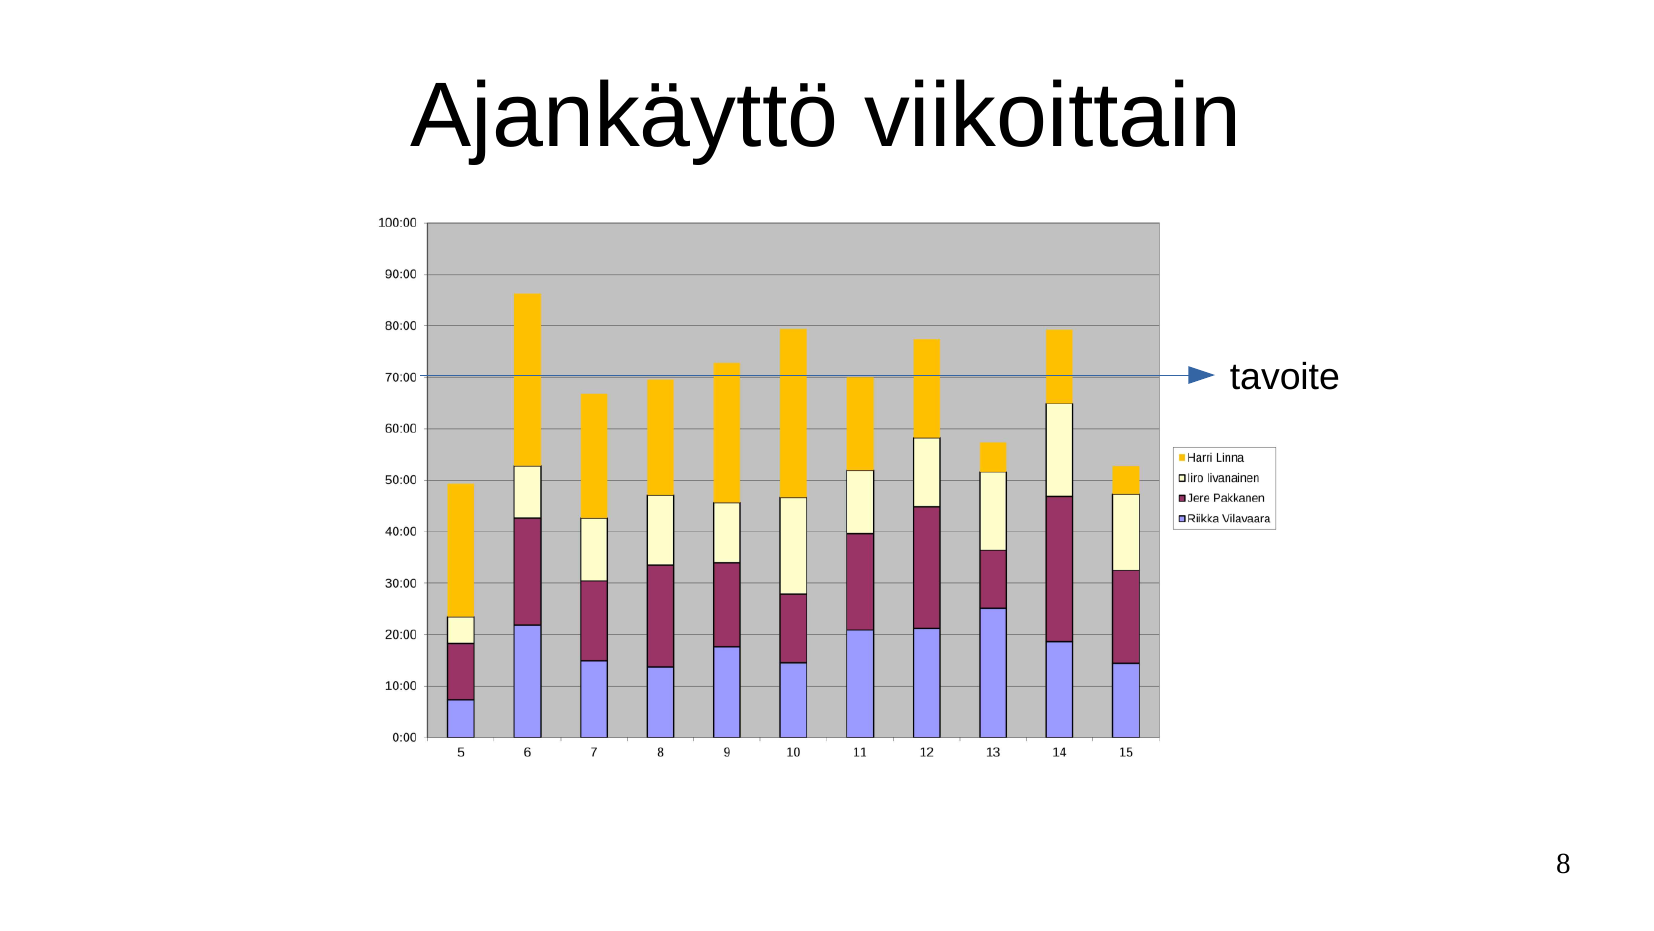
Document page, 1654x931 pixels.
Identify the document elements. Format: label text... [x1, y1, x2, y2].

title Ajankäyttö viikoittain [82, 37, 1571, 193]
picture [376, 217, 1277, 758]
text_box tavoite [1215, 348, 1366, 406]
